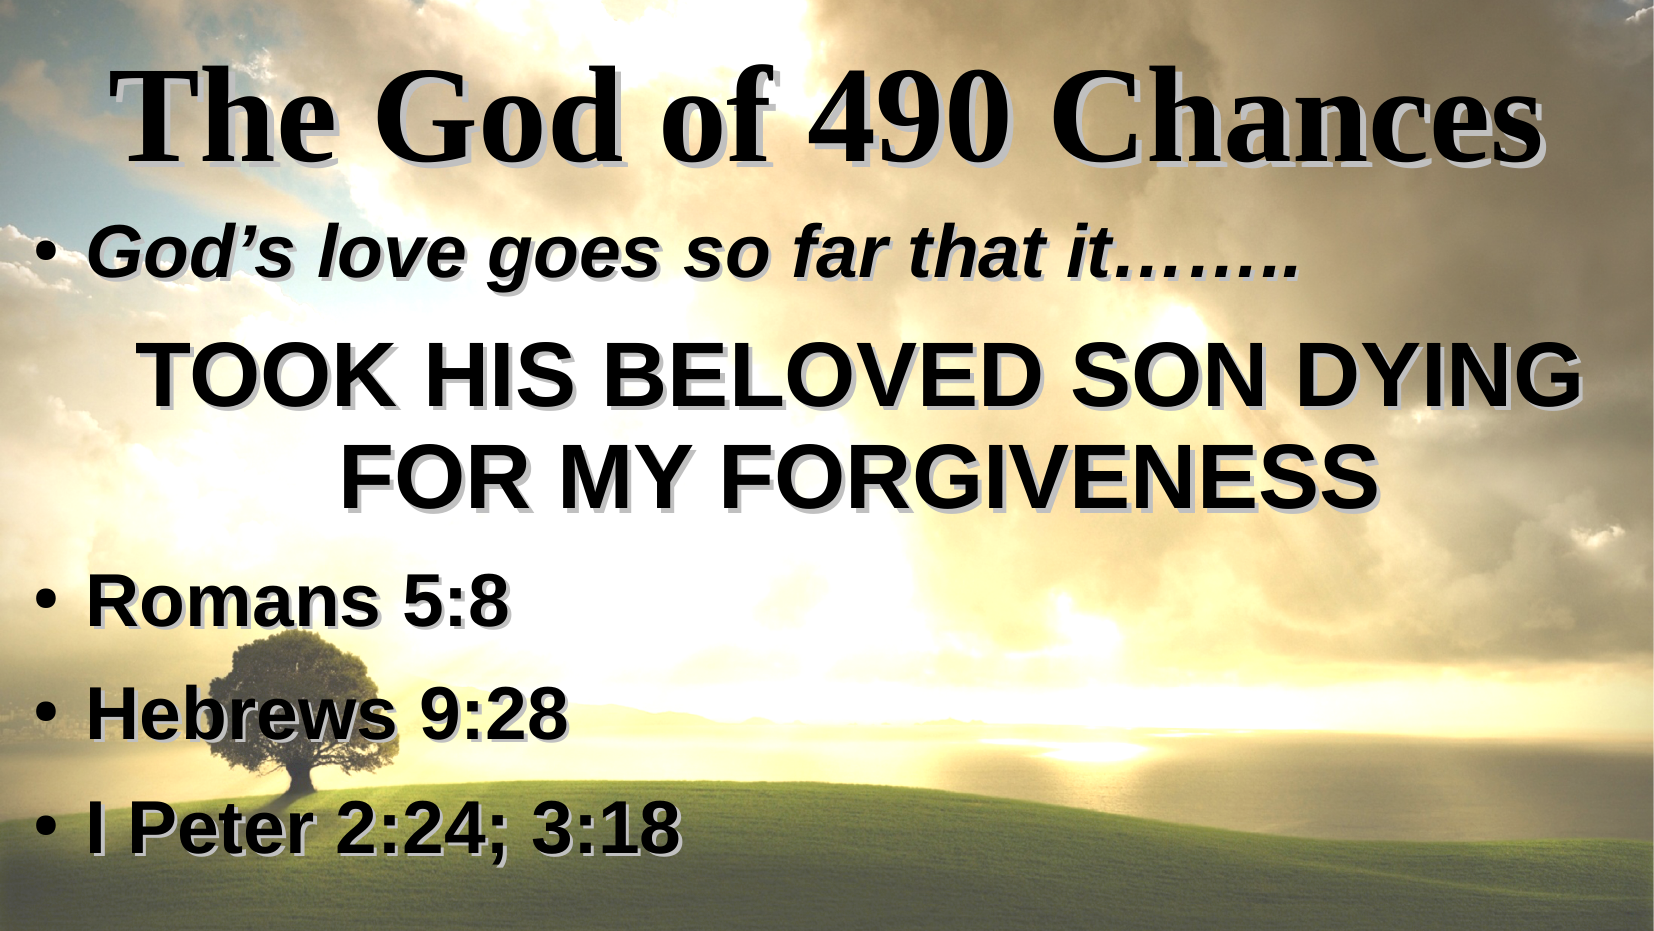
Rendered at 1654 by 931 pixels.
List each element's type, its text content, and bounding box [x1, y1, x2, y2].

picture [0, 0, 1654, 931]
title The God of 490 Chances [82, 37, 1571, 193]
list God’s love goes so far that it…….. TOOK HIS BELOVED SON DYING FOR MY FORGIVENESS Romans 5:8 Hebrews 9:28 I Peter 2:24; 3:18 [15, 210, 1636, 916]
